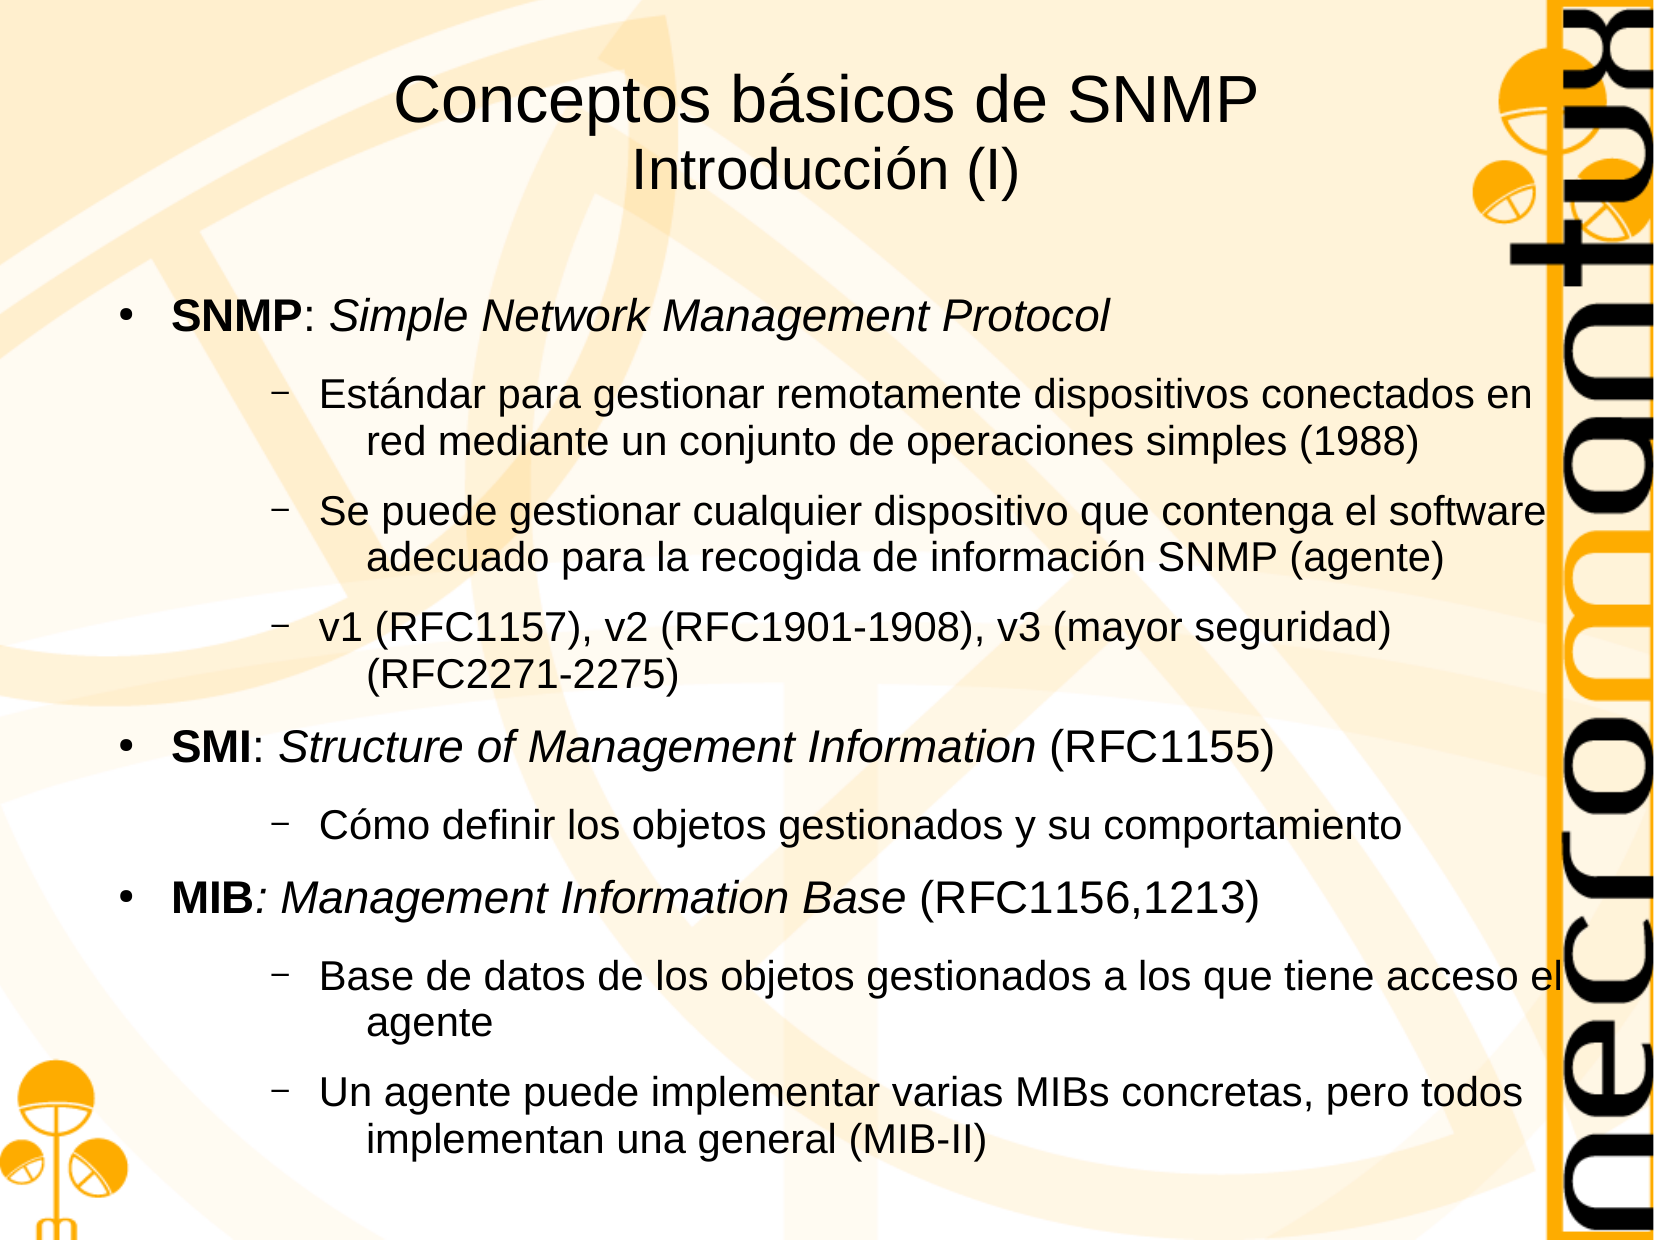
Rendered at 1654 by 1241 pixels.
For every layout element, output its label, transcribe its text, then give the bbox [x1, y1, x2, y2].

picture [0, 0, 1654, 1240]
list SNMP: Simple Network Management Protocol Estándar para gestionar remotamente dispositivos conectados en red mediante un conjunto de operaciones simples (1988) Se puede gestionar cualquier dispositivo que contenga el software adecuado para la recogida de información SNMP (agente) v1 (RFC1157), v2 (RFC1901-1908), v3 (mayor seguridad) (RFC2271-2275) SMI: Structure of Management Information (RFC1155) Cómo definir los objetos gestionados y su comportamiento MIB: Management Information Base (RFC1156,1213) Base de datos de los objetos gestionados a los que tiene acceso el agente Un agente puede implementar varias MIBs concretas, pero todos implementan una general (MIB-II) [82, 290, 1571, 1145]
title Conceptos básicos de SNMP Introducción (I) [82, 54, 1571, 210]
